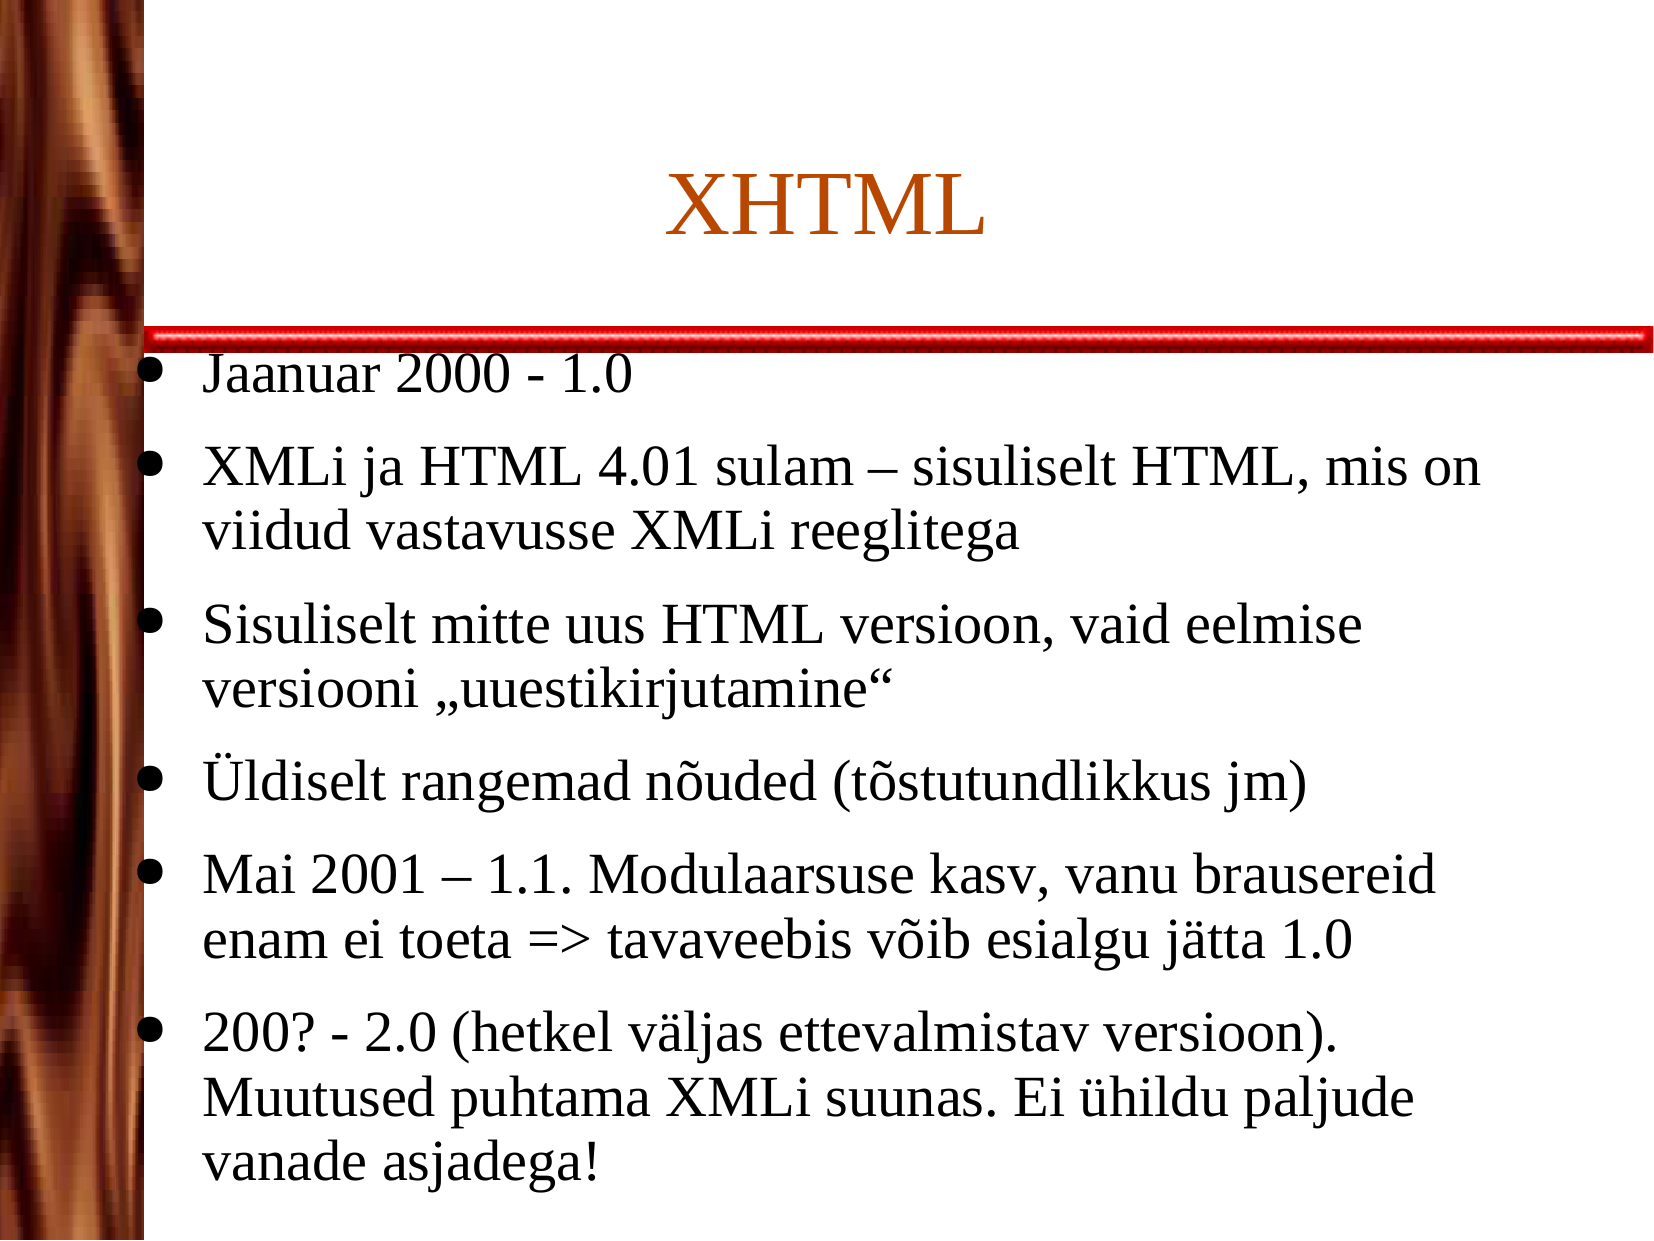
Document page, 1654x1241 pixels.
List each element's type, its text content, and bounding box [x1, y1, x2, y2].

picture [0, 0, 1654, 1240]
list Jaanuar 2000 - 1.0 XMLi ja HTML 4.01 sulam – sisuliselt HTML, mis on viidud vastavusse XMLi reeglitega Sisuliselt mitte uus HTML versioon, vaid eelmise versiooni „uuestikirjutamine“ Üldiselt rangemad nõuded (tõstutundlikkus jm) Mai 2001 – 1.1. Modulaarsuse kasv, vanu brausereid enam ei toeta => tavaveebis võib esialgu jätta 1.0 200? - 2.0 (hetkel väljas ettevalmistav versioon). Muutused puhtama XMLi suunas. Ei ühildu paljude vanade asjadega! [121, 344, 1533, 1241]
title XHTML [121, 100, 1533, 312]
